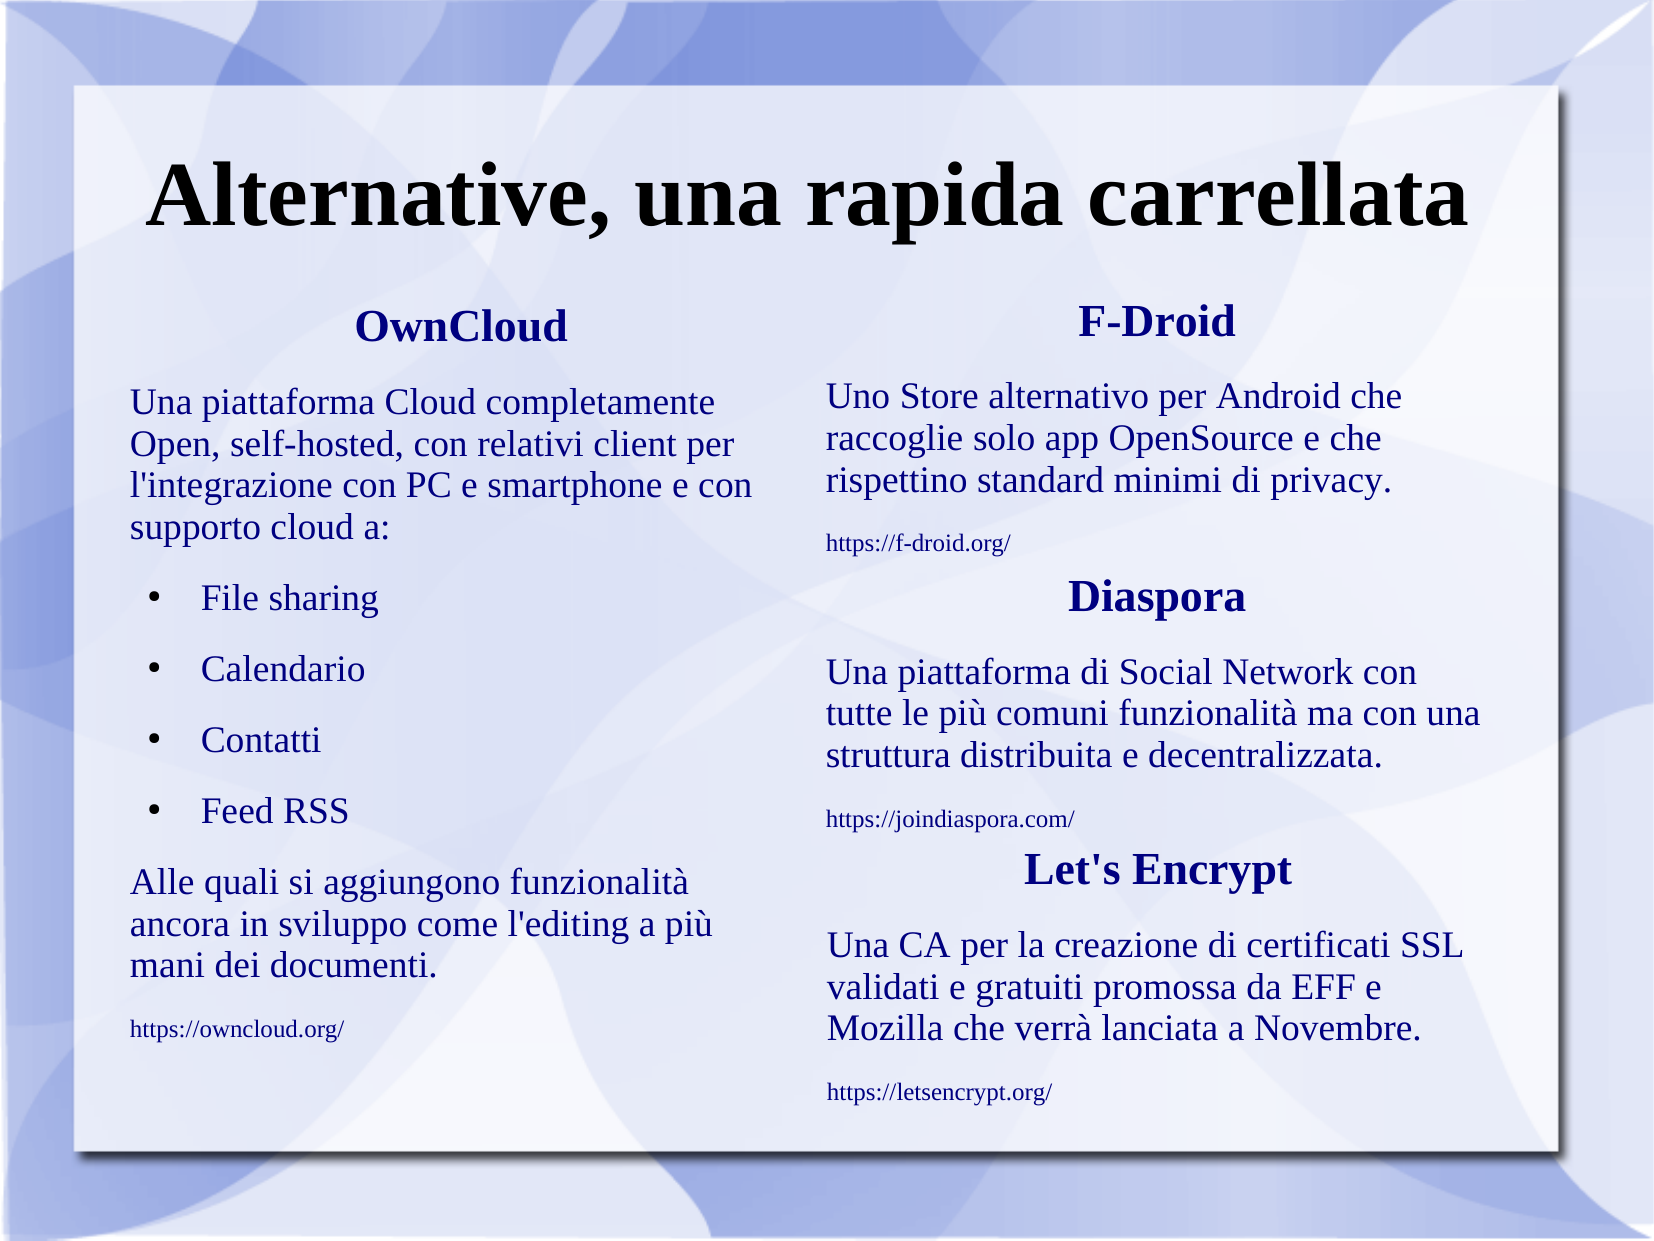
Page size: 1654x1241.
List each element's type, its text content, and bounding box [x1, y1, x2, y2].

list F-Droid Uno Store alternativo per Android che raccoglie solo app OpenSource e che rispettino standard minimi di privacy. https://f-droid.org/ [825, 295, 1489, 570]
picture [0, 0, 1654, 1241]
list Let's Encrypt Una CA per la creazione di certificati SSL validati e gratuiti promossa da EFF e Mozilla che verrà lanciata a Novembre. https://letsencrypt.org/ [826, 843, 1490, 1123]
list Diaspora Una piattaforma di Social Network con tutte le più comuni funzionalità ma con una struttura distribuita e decentralizzata. https://joindiaspora.com/ [825, 570, 1489, 851]
list OwnCloud Una piattaforma Cloud completamente Open, self-hosted, con relativi client per l'integrazione con PC e smartphone e con supporto cloud a: File sharing Calendario Contatti Feed RSS Alle quali si aggiungono funzionalità ancora in sviluppo come l'editing a più mani dei documenti. https://owncloud.org/ [129, 301, 793, 1047]
title Alternative, una rapida carrellata [82, 90, 1536, 298]
